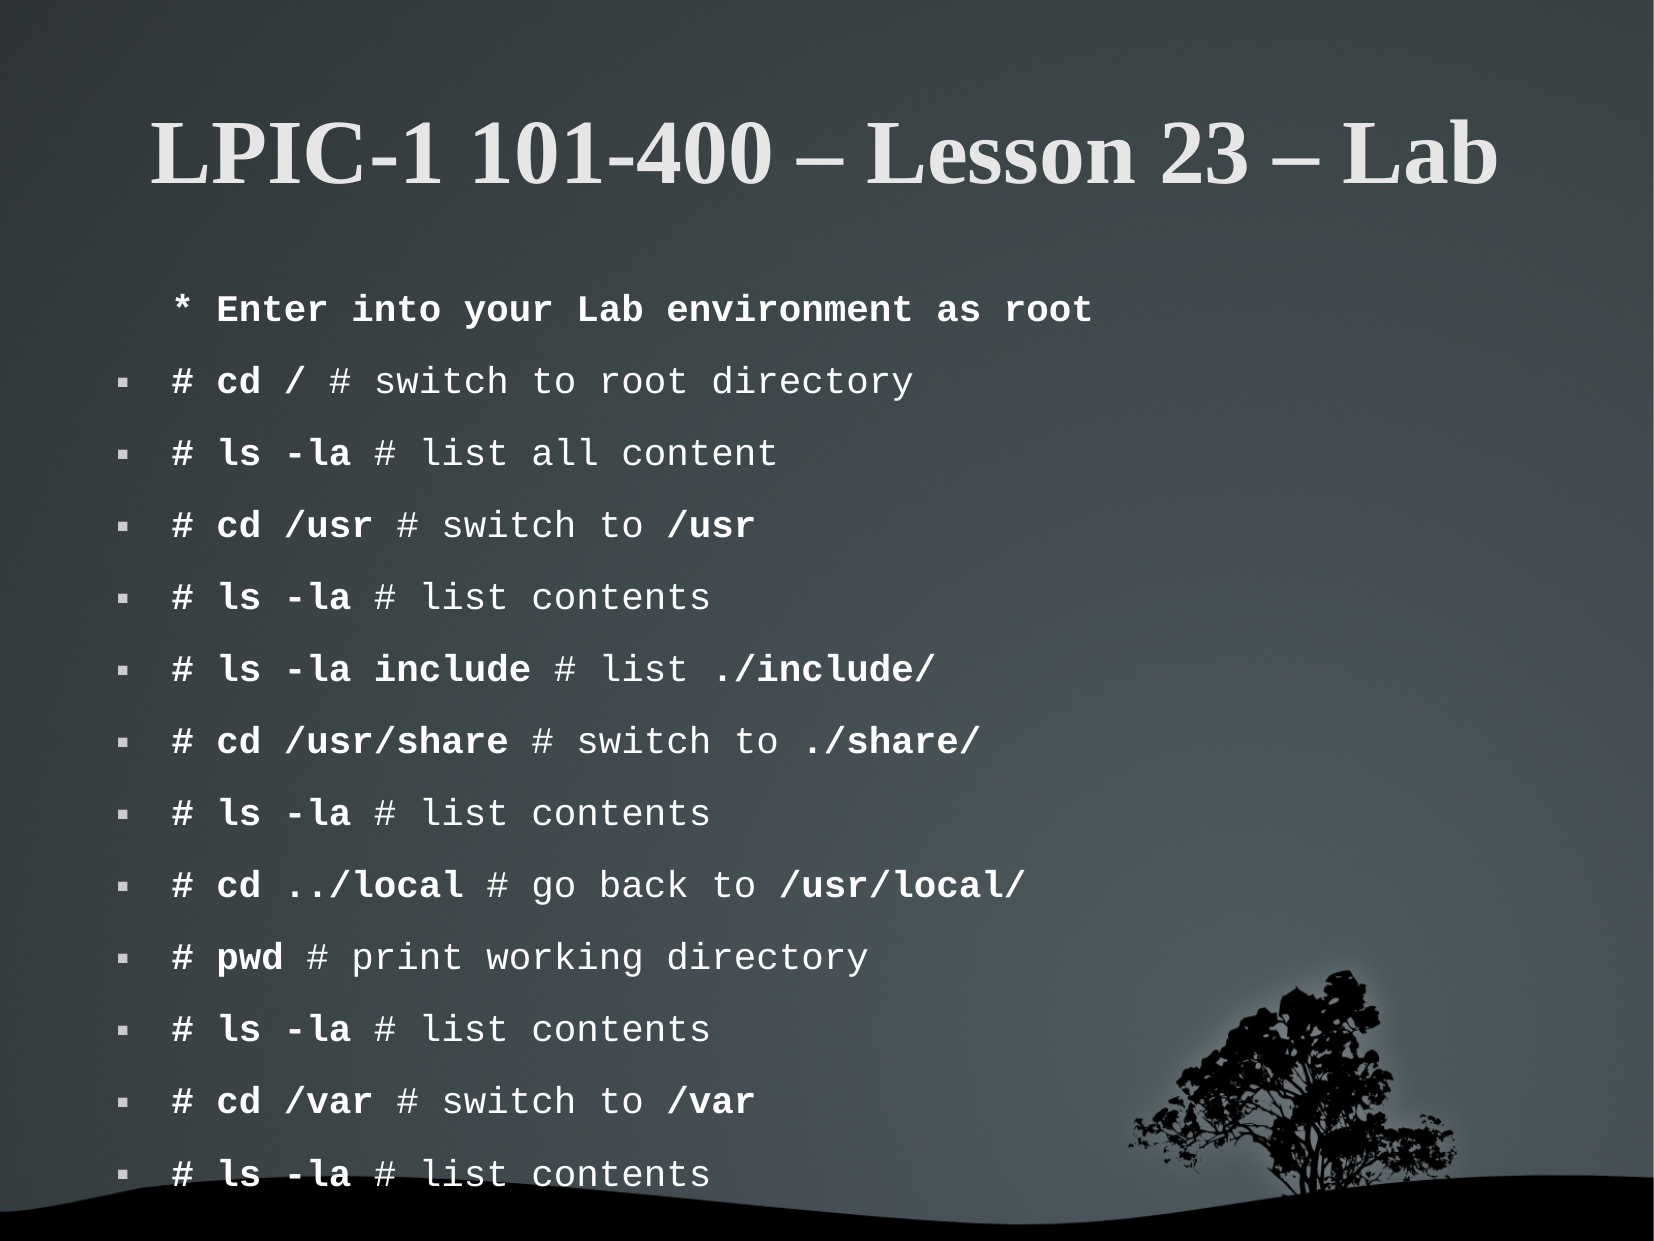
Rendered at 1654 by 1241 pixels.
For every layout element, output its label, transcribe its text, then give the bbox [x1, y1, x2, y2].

picture [0, 0, 1654, 1241]
list * Enter into your Lab environment as root # cd / # switch to root directory # ls -la # list all content # cd /usr # switch to /usr # ls -la # list contents # ls -la include # list ./include/ # cd /usr/share # switch to ./share/ # ls -la # list contents # cd ../local # go back to /usr/local/ # pwd # print working directory # ls -la # list contents # cd /var # switch to /var # ls -la # list contents [82, 290, 1571, 1109]
title LPIC-1 101-400 – Lesson 23 – Lab [82, 49, 1571, 257]
